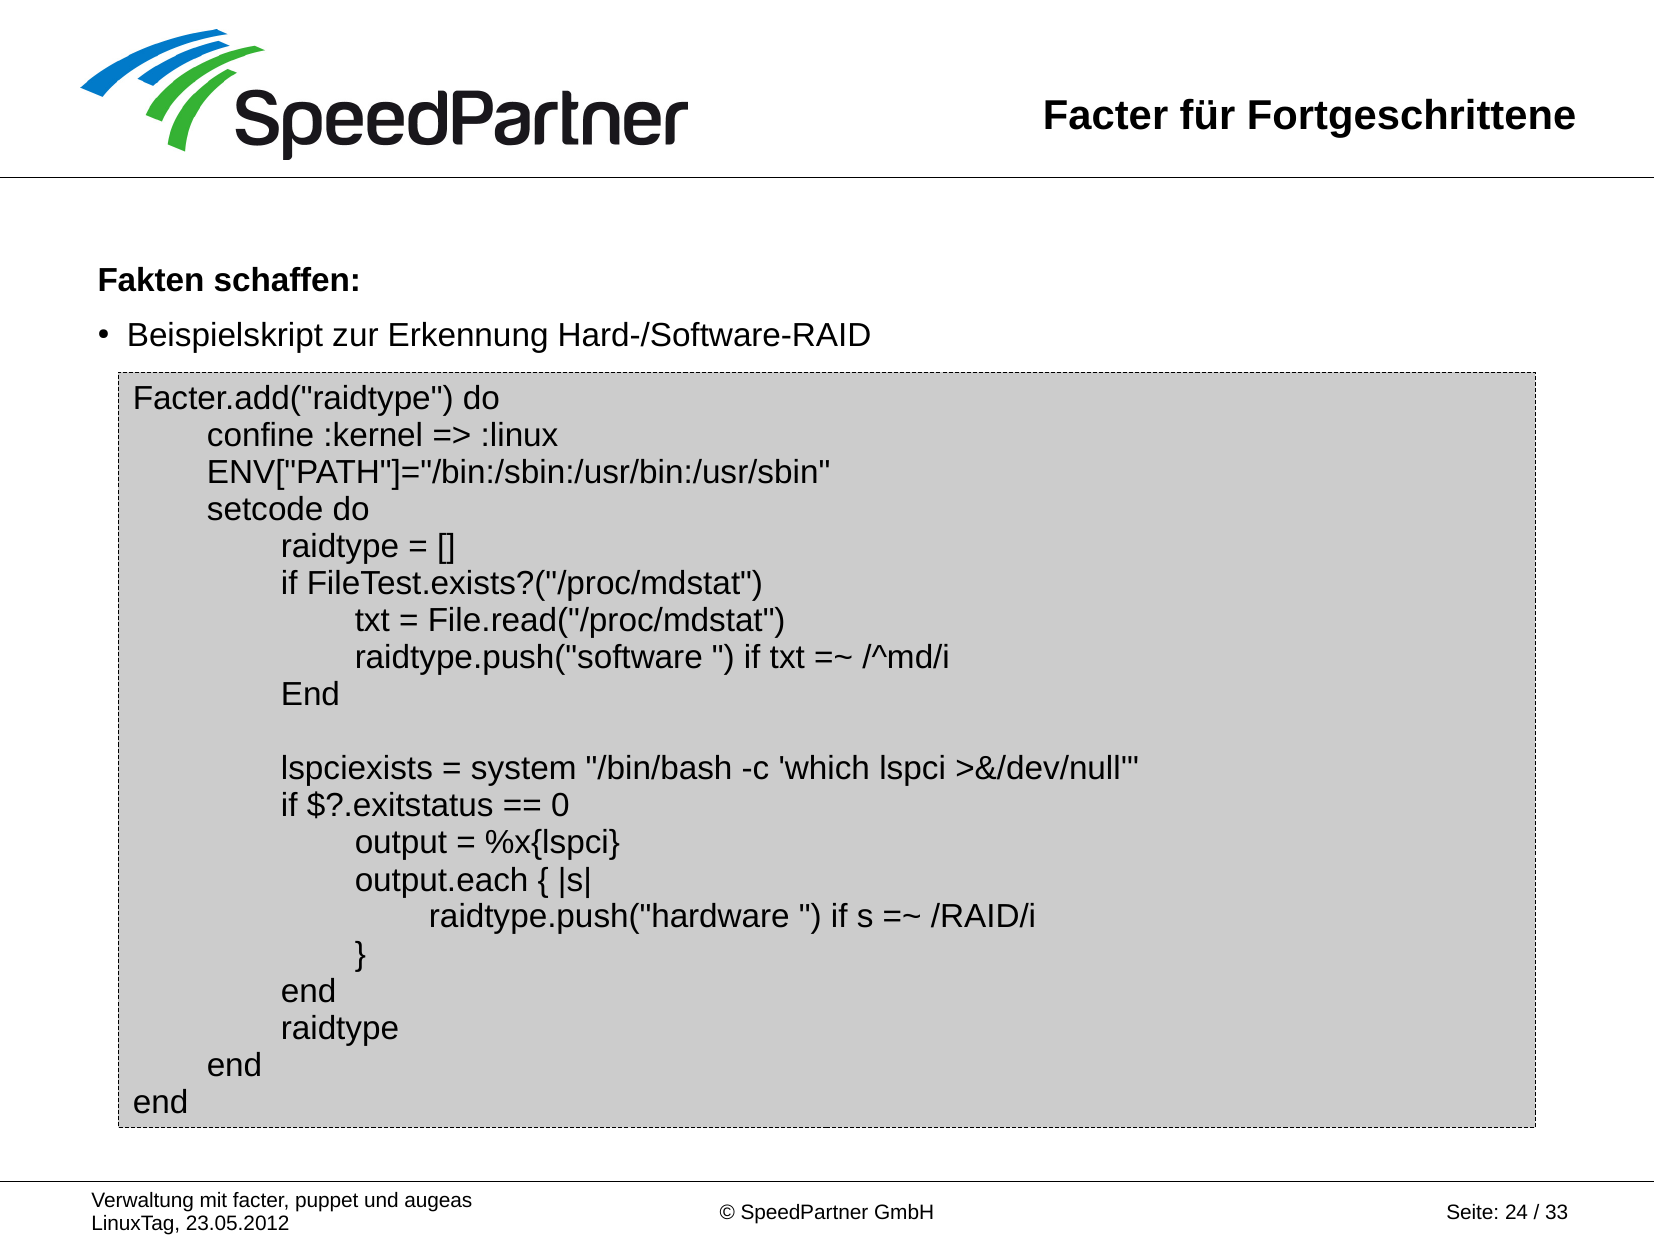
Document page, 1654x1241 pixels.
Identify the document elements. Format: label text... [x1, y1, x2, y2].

text_box Facter.add("raidtype") do confine :kernel => :linux ENV["PATH"]="/bin:/sbin:/usr/bin:/usr/sbin" setcode do raidtype = [] if FileTest.exists?("/proc/mdstat") txt = File.read("/proc/mdstat") raidtype.push("software ") if txt =~ /^md/i End lspciexists = system "/bin/bash -c 'which lspci >&/dev/null'" if $?.exitstatus == 0 output = %x{lspci} output.each { |s| raidtype.push("hardware ") if s =~ /RAID/i } end raidtype end end [118, 372, 1536, 1128]
text_box Fakten schaffen: Beispielskript zur Erkennung Hard-/Software-RAID [82, 253, 1565, 1177]
picture [80, 29, 688, 160]
title Facter für Fortgeschrittene [590, 70, 1577, 160]
